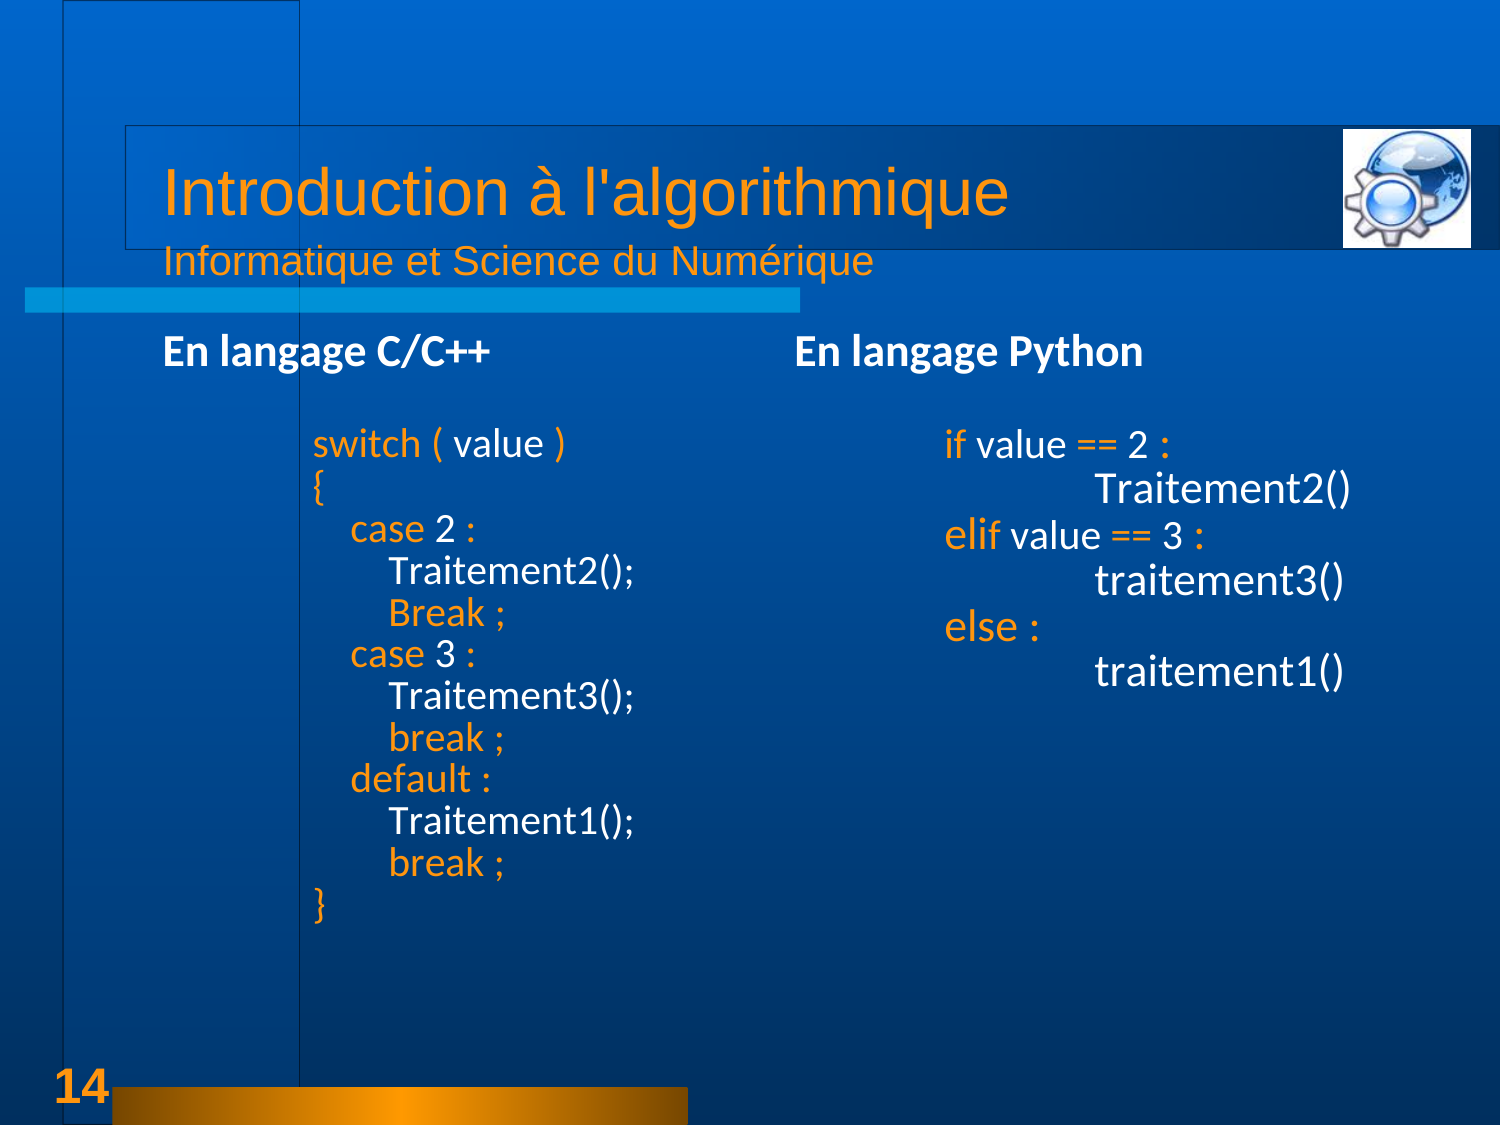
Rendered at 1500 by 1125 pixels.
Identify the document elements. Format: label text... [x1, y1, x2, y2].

text_box En langage Python if value == 2 : Traitement2() elif value == 3 : traitement3() else : traitement1() [779, 324, 1430, 953]
text_box En langage C/C++ switch ( value ) { case 2 : Traitement2(); Break ; case 3 : Traitement3(); break ; default : Traitement1(); break ; } [147, 324, 739, 1069]
picture [1343, 129, 1471, 248]
